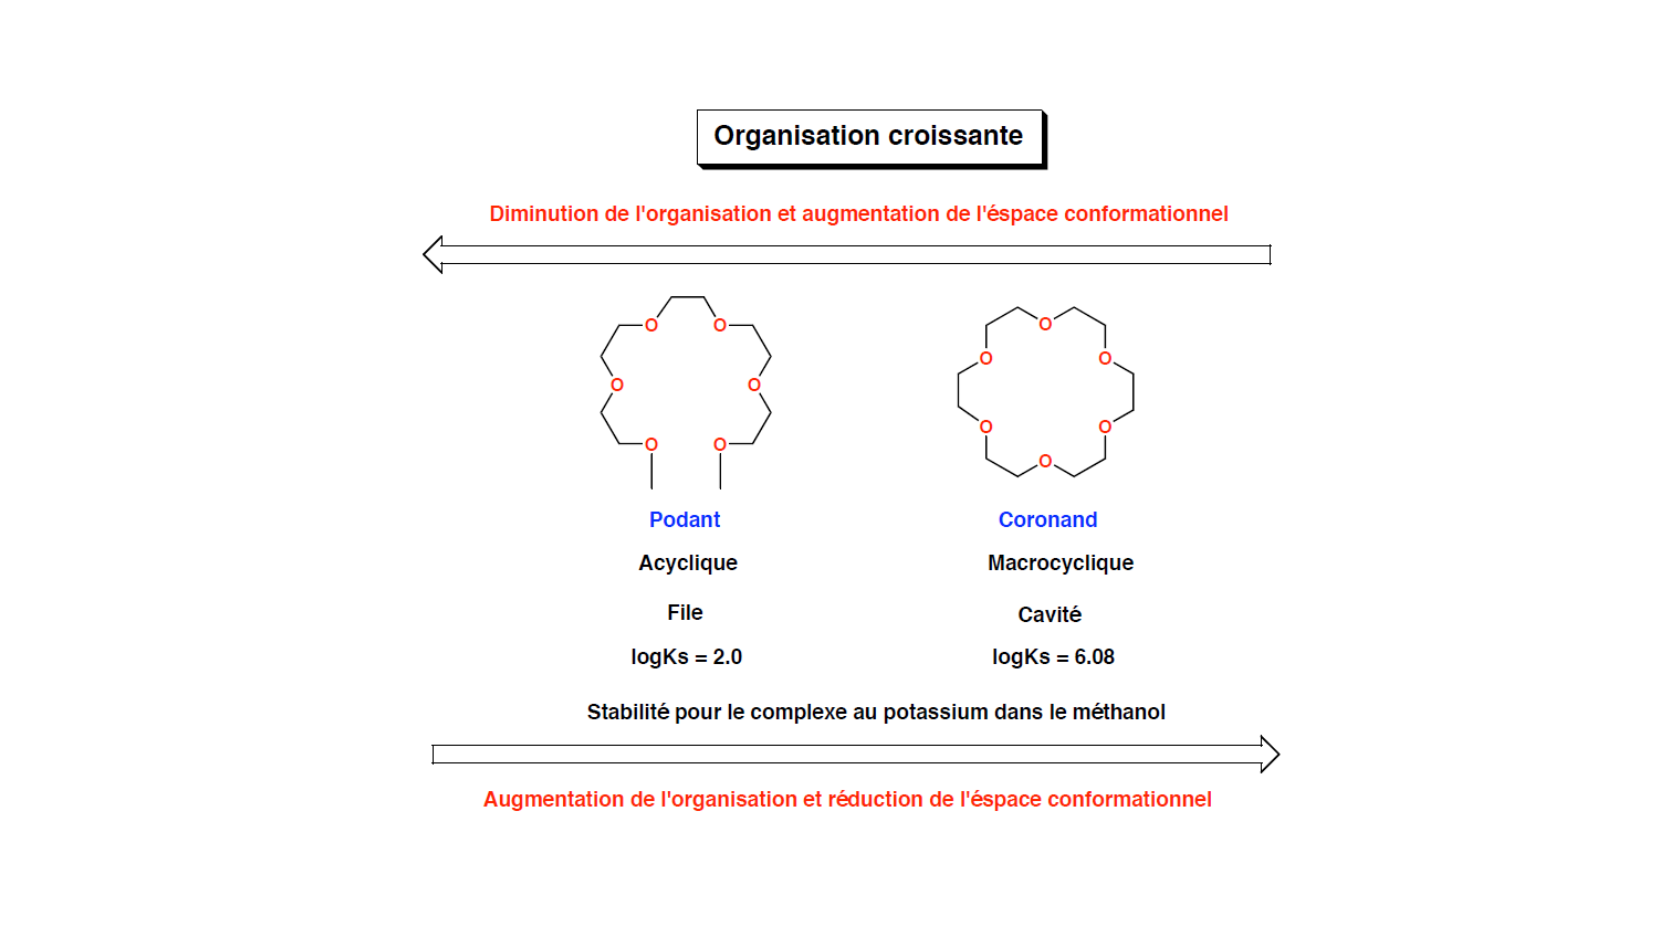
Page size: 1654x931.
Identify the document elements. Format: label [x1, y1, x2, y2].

picture [353, 62, 1347, 875]
